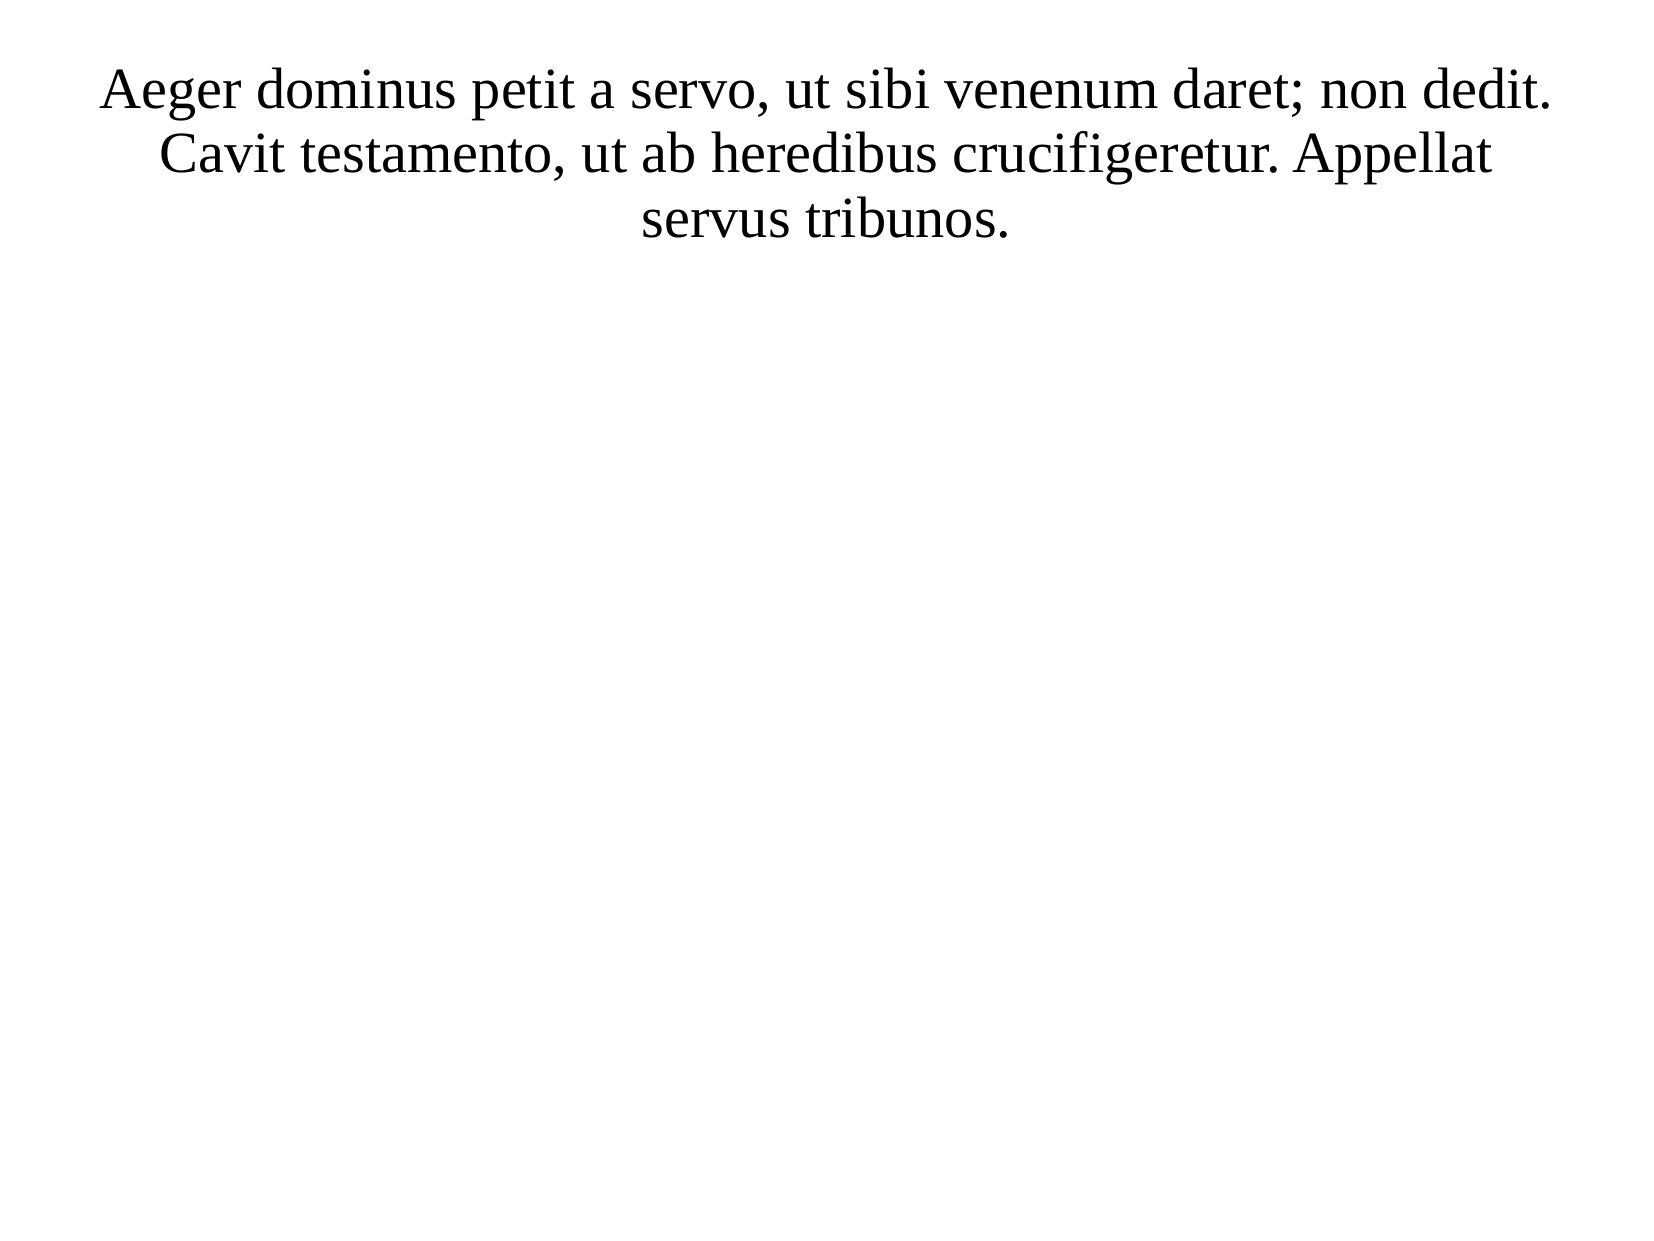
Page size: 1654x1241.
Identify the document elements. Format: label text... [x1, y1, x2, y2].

title Aeger dominus petit a servo, ut sibi venenum daret; non dedit. Cavit testamento, ut ab heredibus crucifigeretur. Appellat servus tribunos. [82, 49, 1571, 257]
